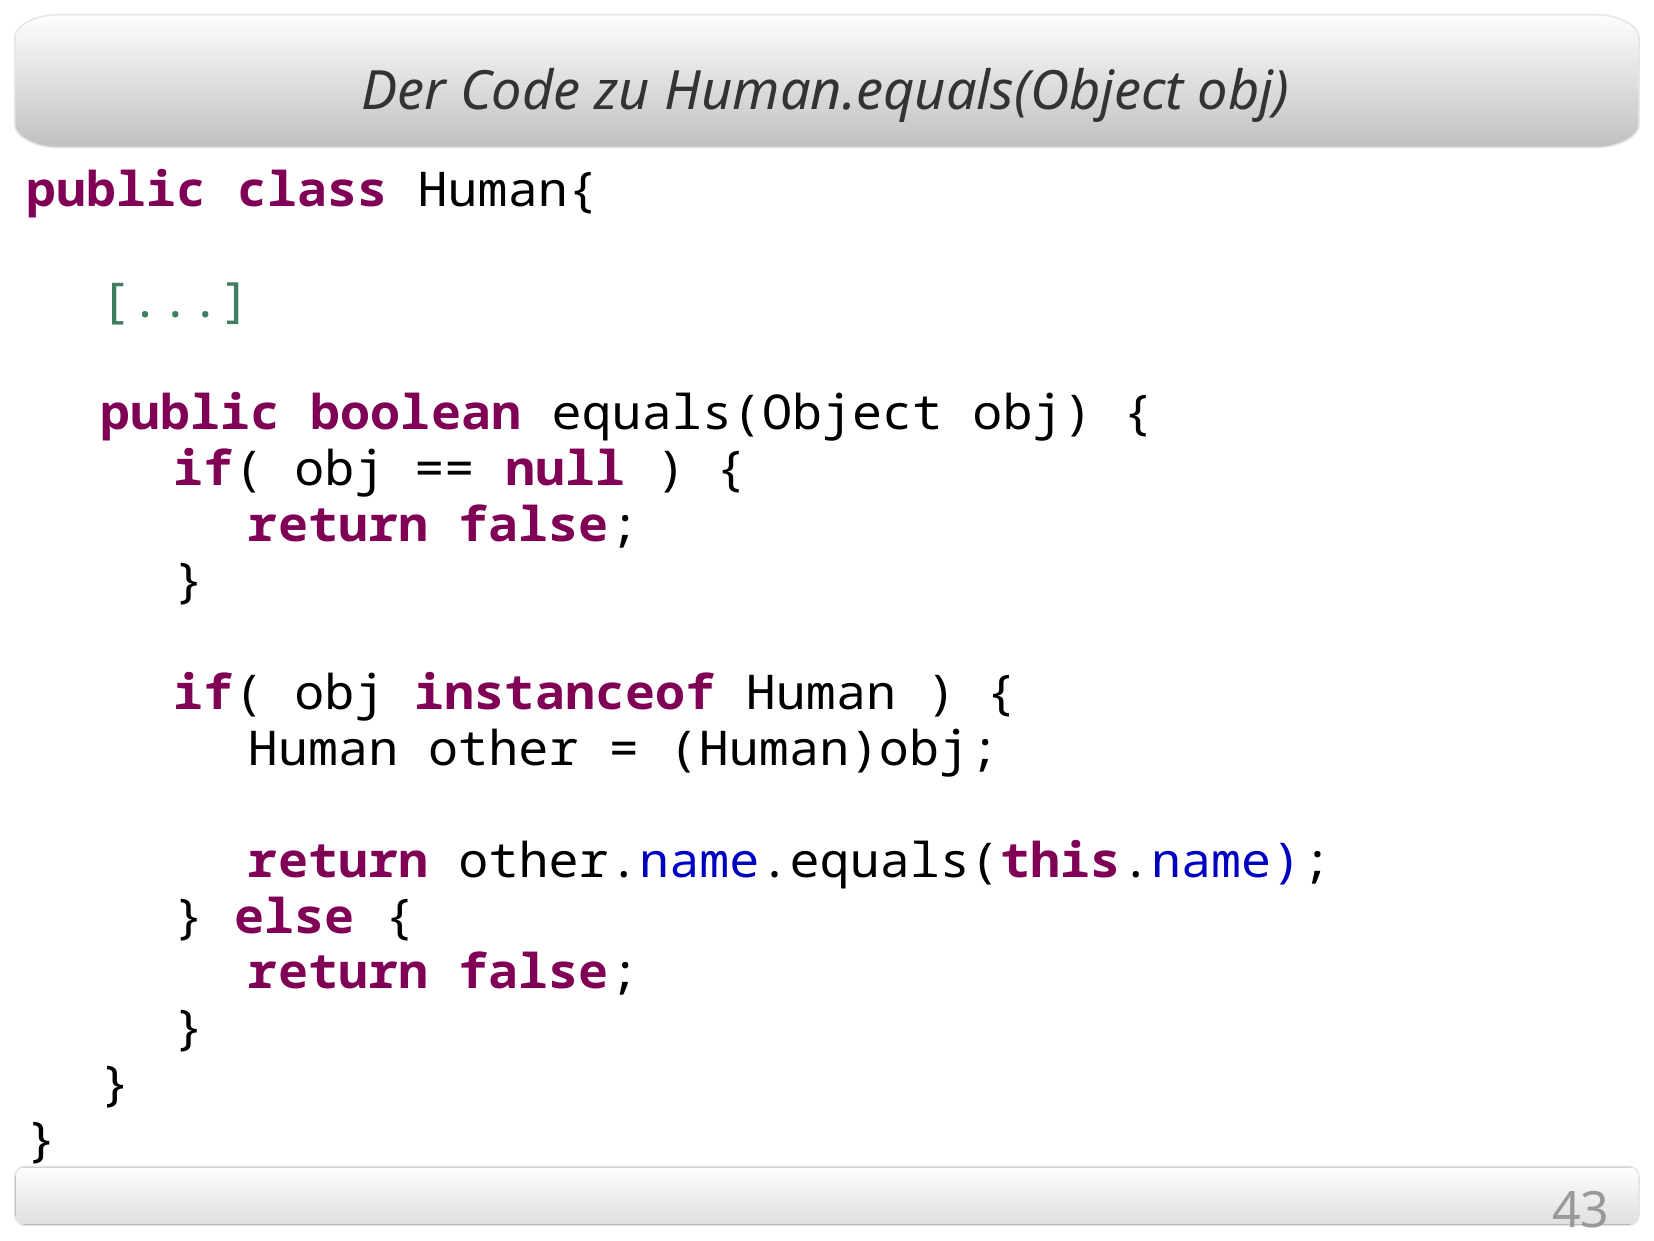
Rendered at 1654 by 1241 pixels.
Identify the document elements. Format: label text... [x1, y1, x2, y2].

title Der Code zu Human.equals(Object obj) [29, 29, 1624, 147]
chart [25, 161, 1654, 1210]
